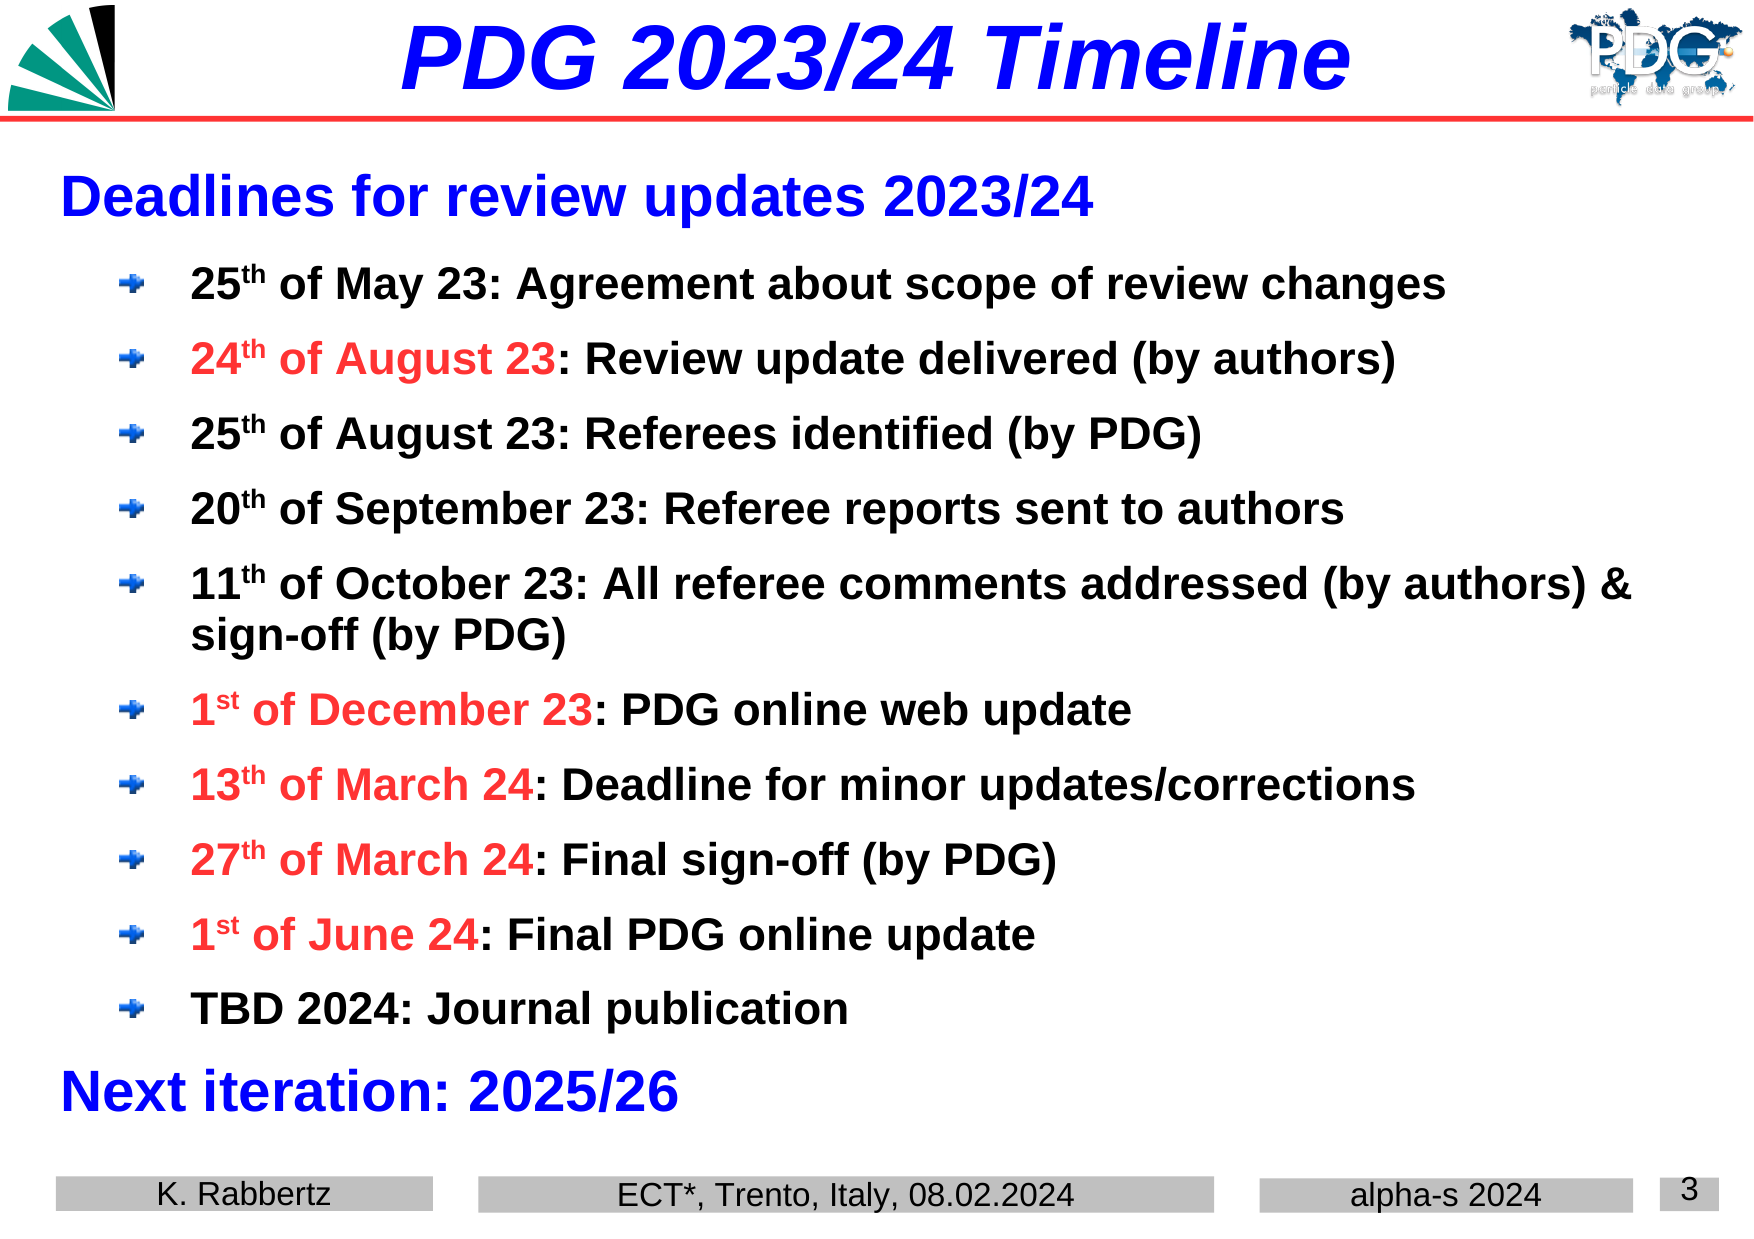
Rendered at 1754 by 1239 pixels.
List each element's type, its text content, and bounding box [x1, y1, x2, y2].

title PDG 2023/24 Timeline [124, 0, 1630, 116]
picture [8, 5, 115, 112]
picture [1630, 6, 1746, 108]
list Deadlines for review updates 2023/24 25th of May 23: Agreement about scope of review changes 24th of August 23: Review update delivered (by authors) 25th of August 23: Referees identified (by PDG) 20th of September 23: Referee reports sent to authors 11th of October 23: All referee comments addressed (by authors) & sign-off (by PDG) 1st of December 23: PDG online web update 13th of March 24: Deadline for minor updates/corrections 27th of March 24: Final sign-off (by PDG) 1st of June 24: Final PDG online update TBD 2024: Journal publication Next iteration: 2025/26 [60, 163, 1706, 1146]
